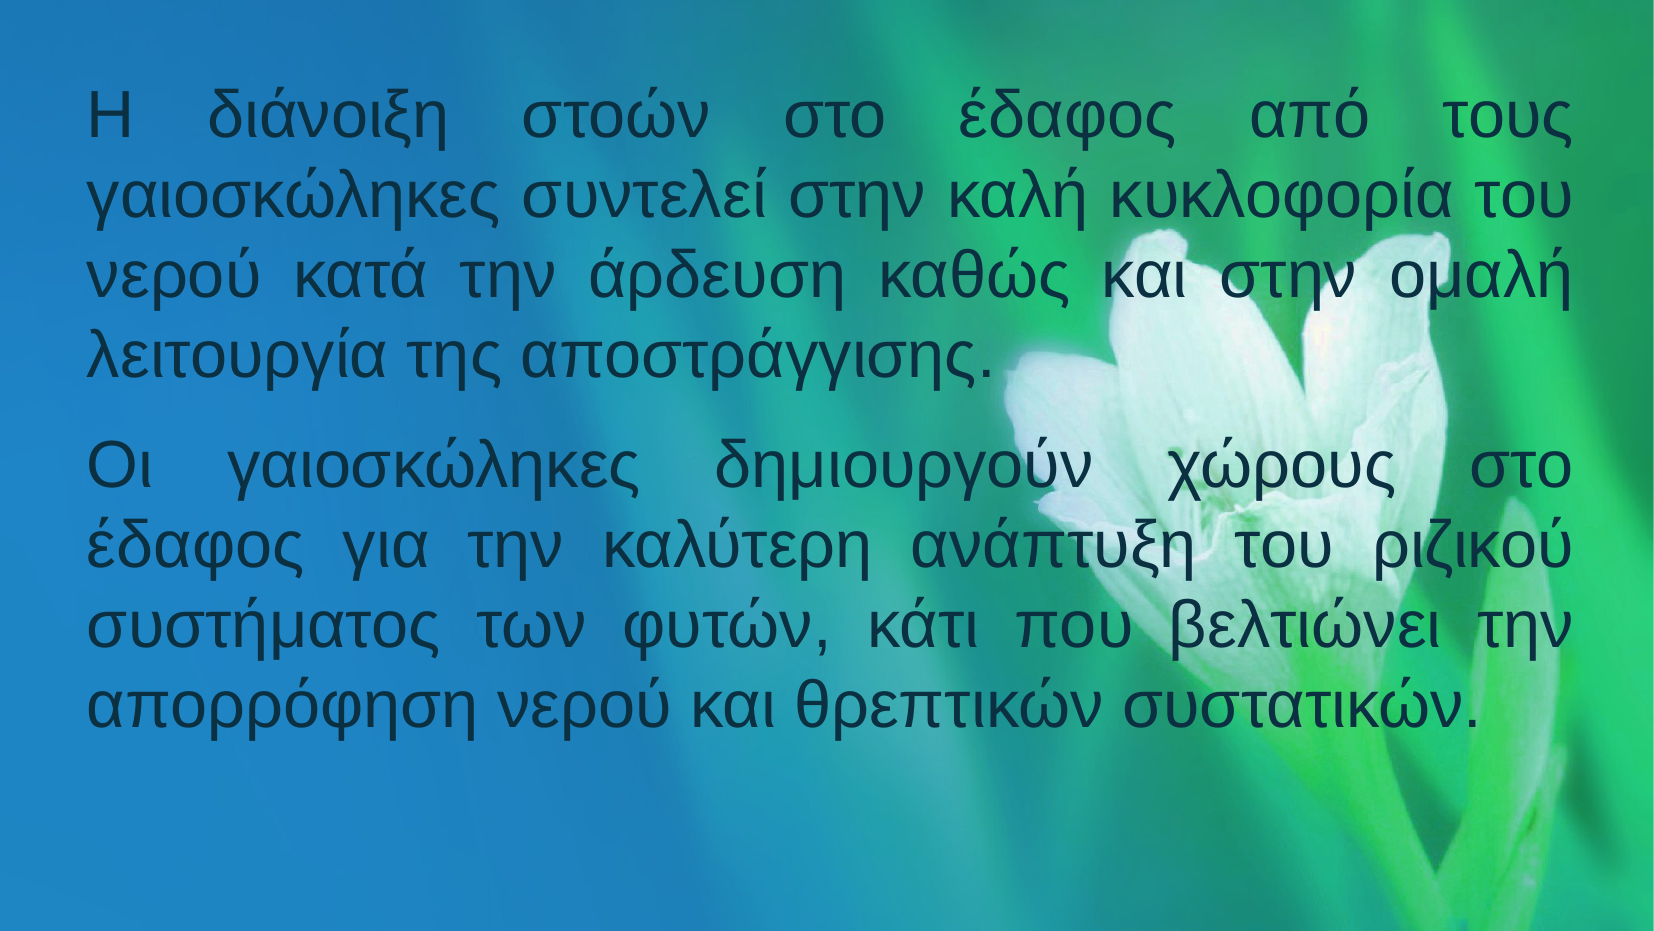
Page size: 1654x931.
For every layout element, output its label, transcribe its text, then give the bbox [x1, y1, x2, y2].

list Η διάνοιξη στοών στο έδαφος από τους γαιοσκώληκες συντελεί στην καλή κυκλοφορία του νερού κατά την άρδευση καθώς και στην ομαλή λειτουργία της αποστράγγισης. Οι γαιοσκώληκες δημιουργούν χώρους στο έδαφος για την καλύτερη ανάπτυξη του ριζικού συστήματος των φυτών, κάτι που βελτιώνει την απορρόφηση νερού και θρεπτικών συστατικών. [86, 71, 1576, 811]
